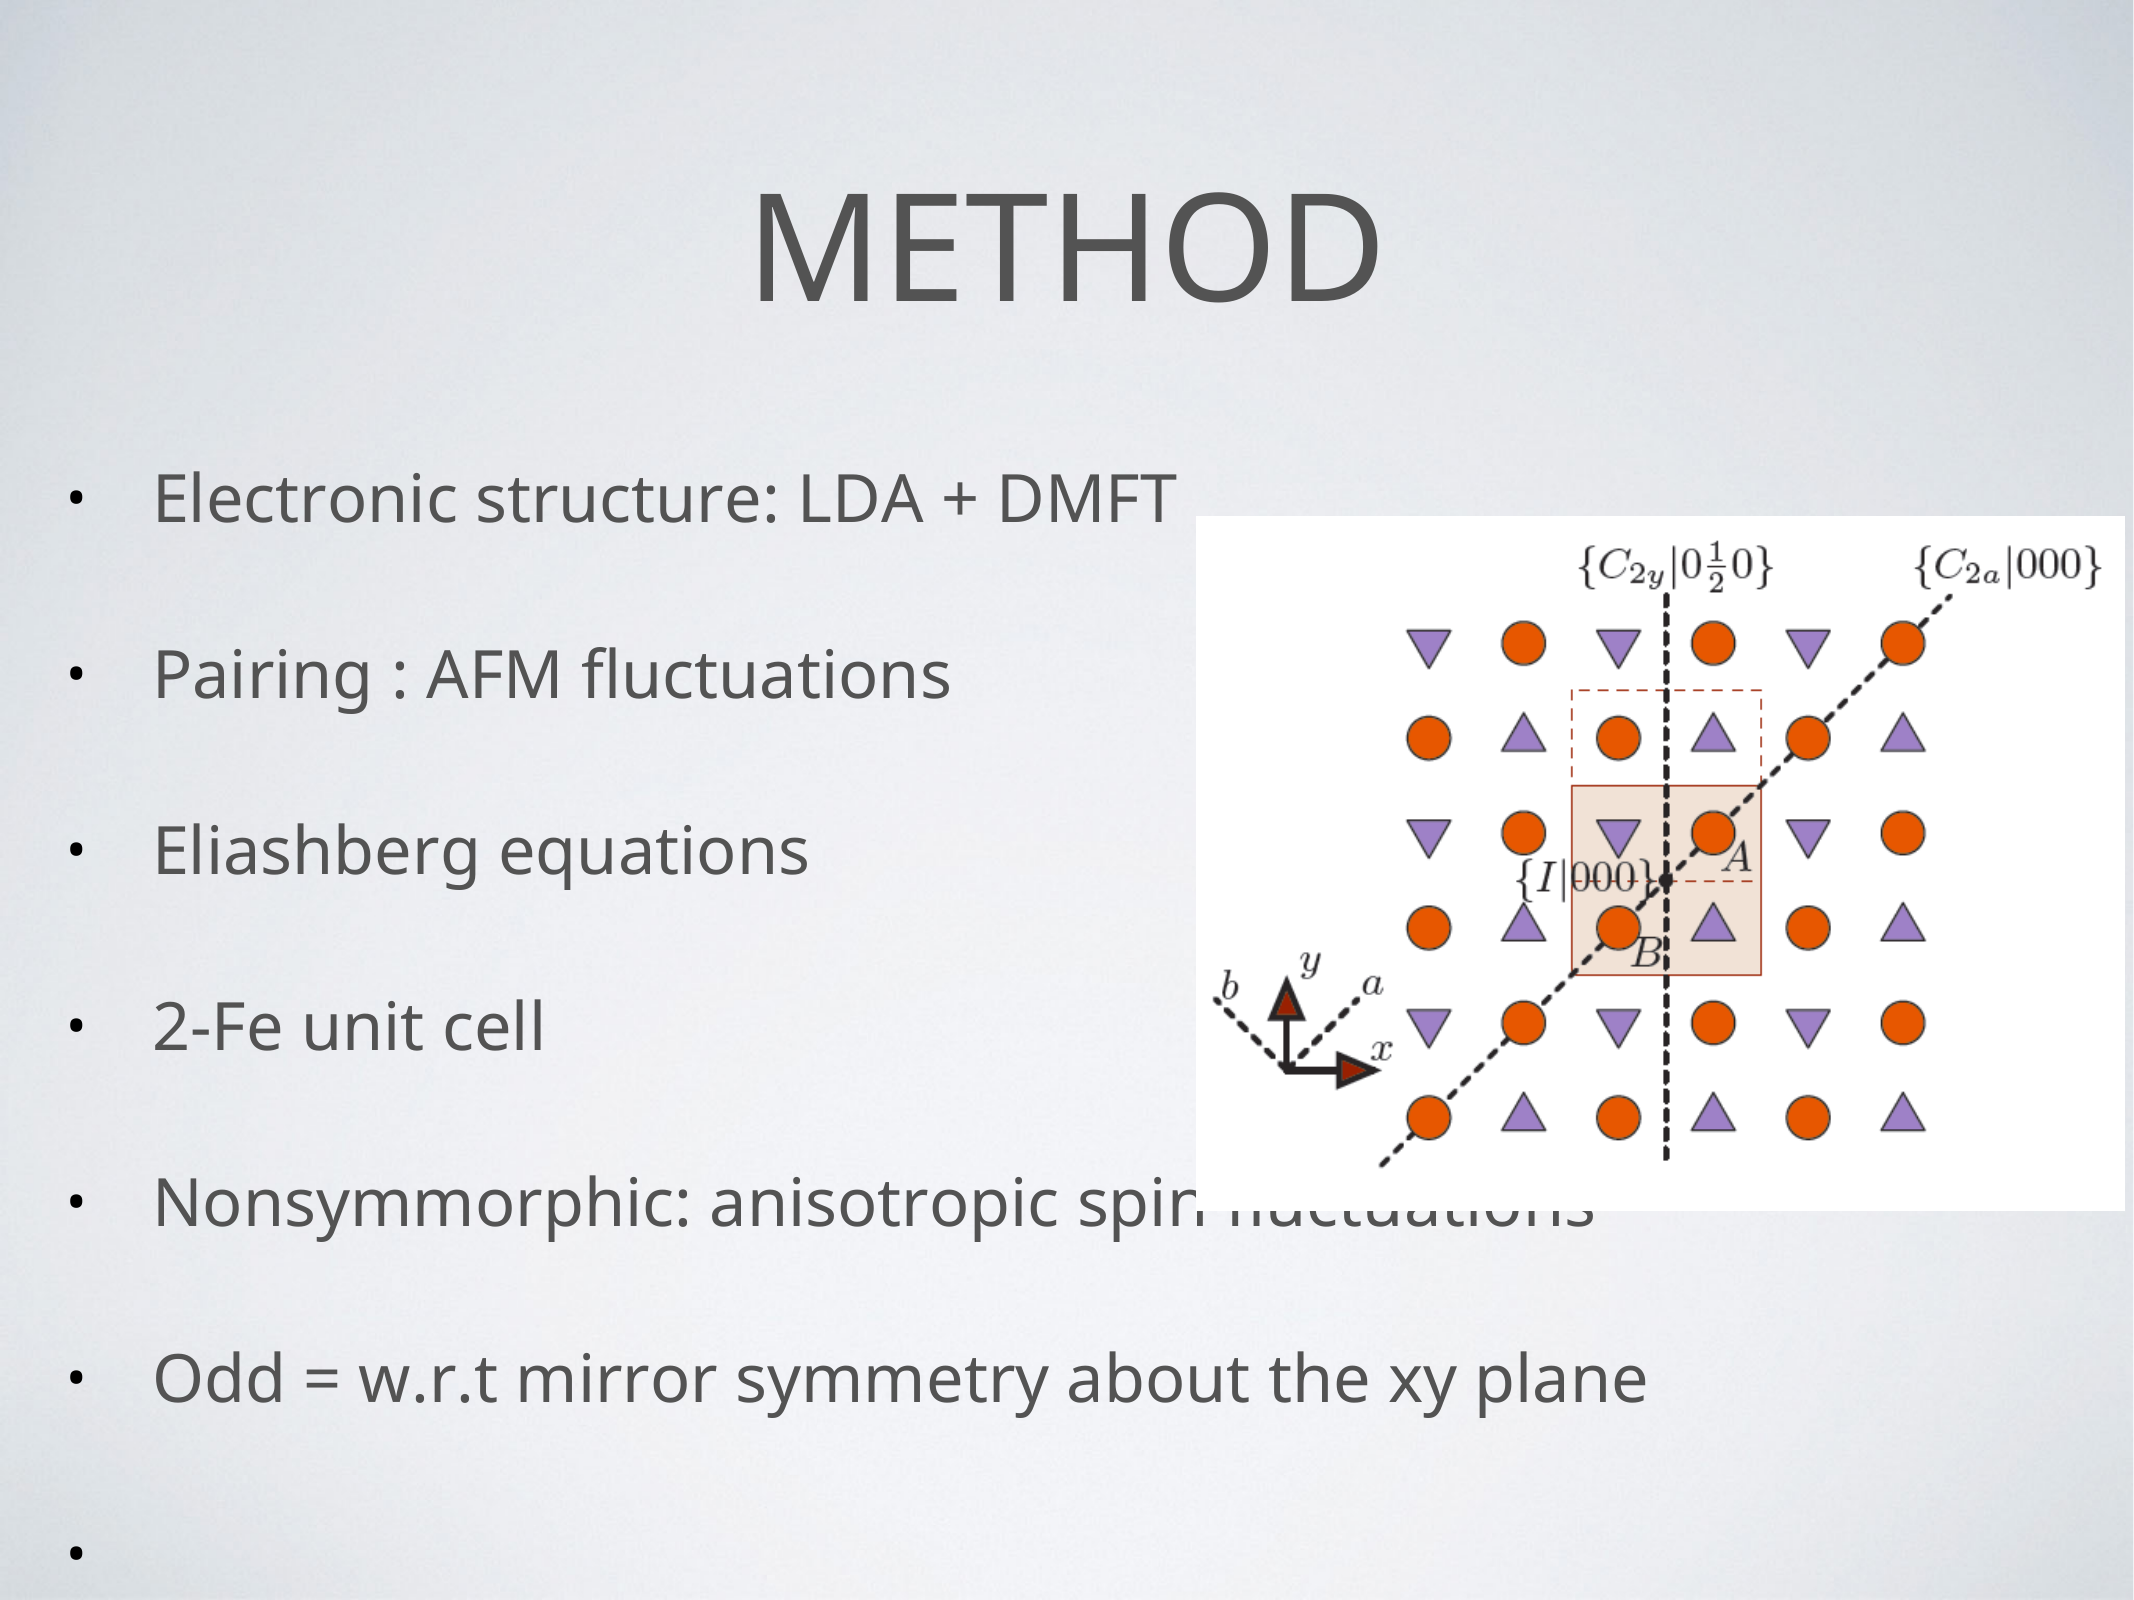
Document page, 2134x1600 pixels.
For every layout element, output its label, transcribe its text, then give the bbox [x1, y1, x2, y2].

picture [1196, 516, 2125, 1211]
list Electronic structure: LDA + DMFT Pairing : AFM fluctuations Eliashberg equations 2-Fe unit cell Nonsymmorphic: anisotropic spin fluctuations Odd = w.r.t mirror symmetry about the xy plane [58, 447, 2076, 1482]
title Method [58, 0, 2076, 397]
